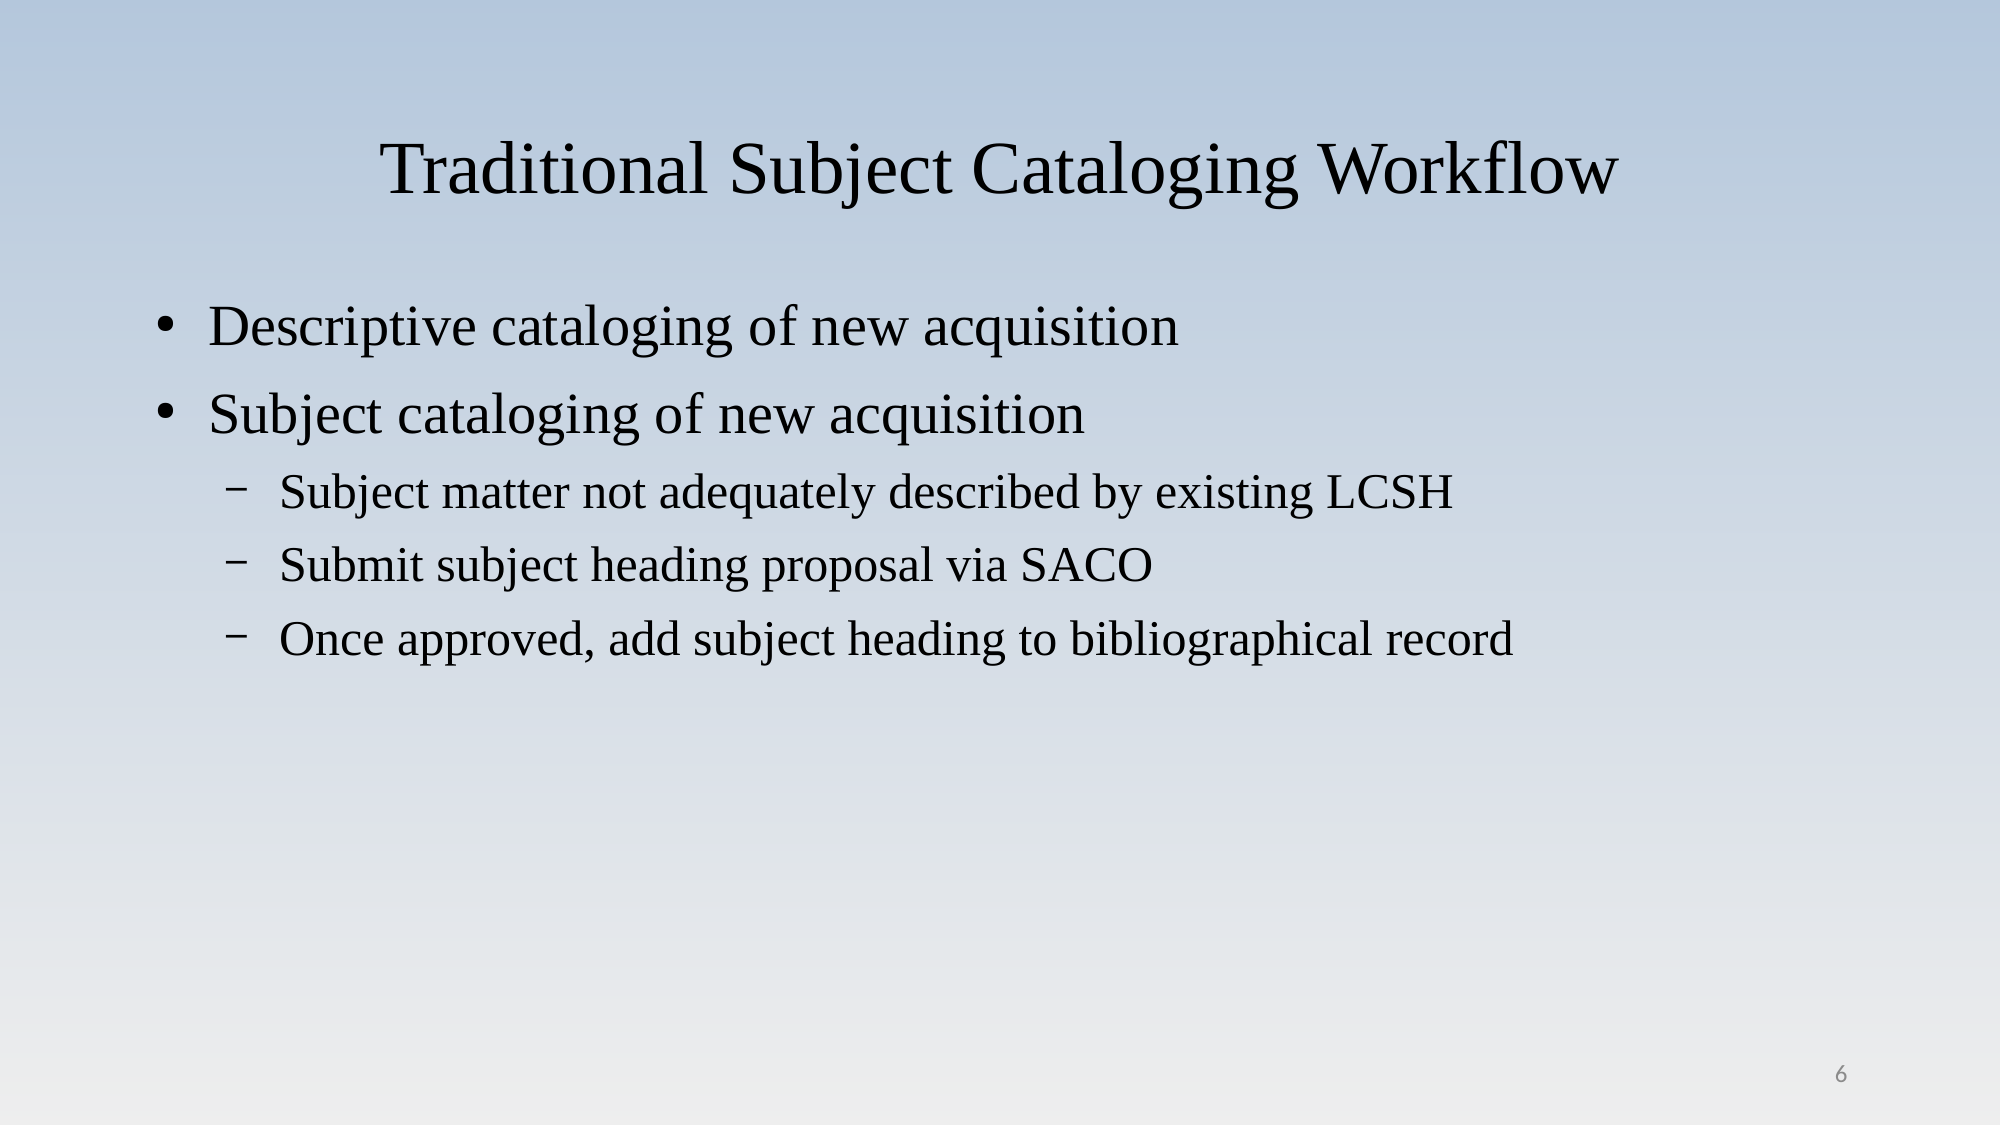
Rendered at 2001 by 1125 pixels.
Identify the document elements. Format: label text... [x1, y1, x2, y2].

list Descriptive cataloging of new acquisition Subject cataloging of new acquisition Subject matter not adequately described by existing LCSH Submit subject heading proposal via SACO Once approved, add subject heading to bibliographical record [137, 299, 1863, 1014]
title Traditional Subject Cataloging Workflow [137, 59, 1863, 278]
